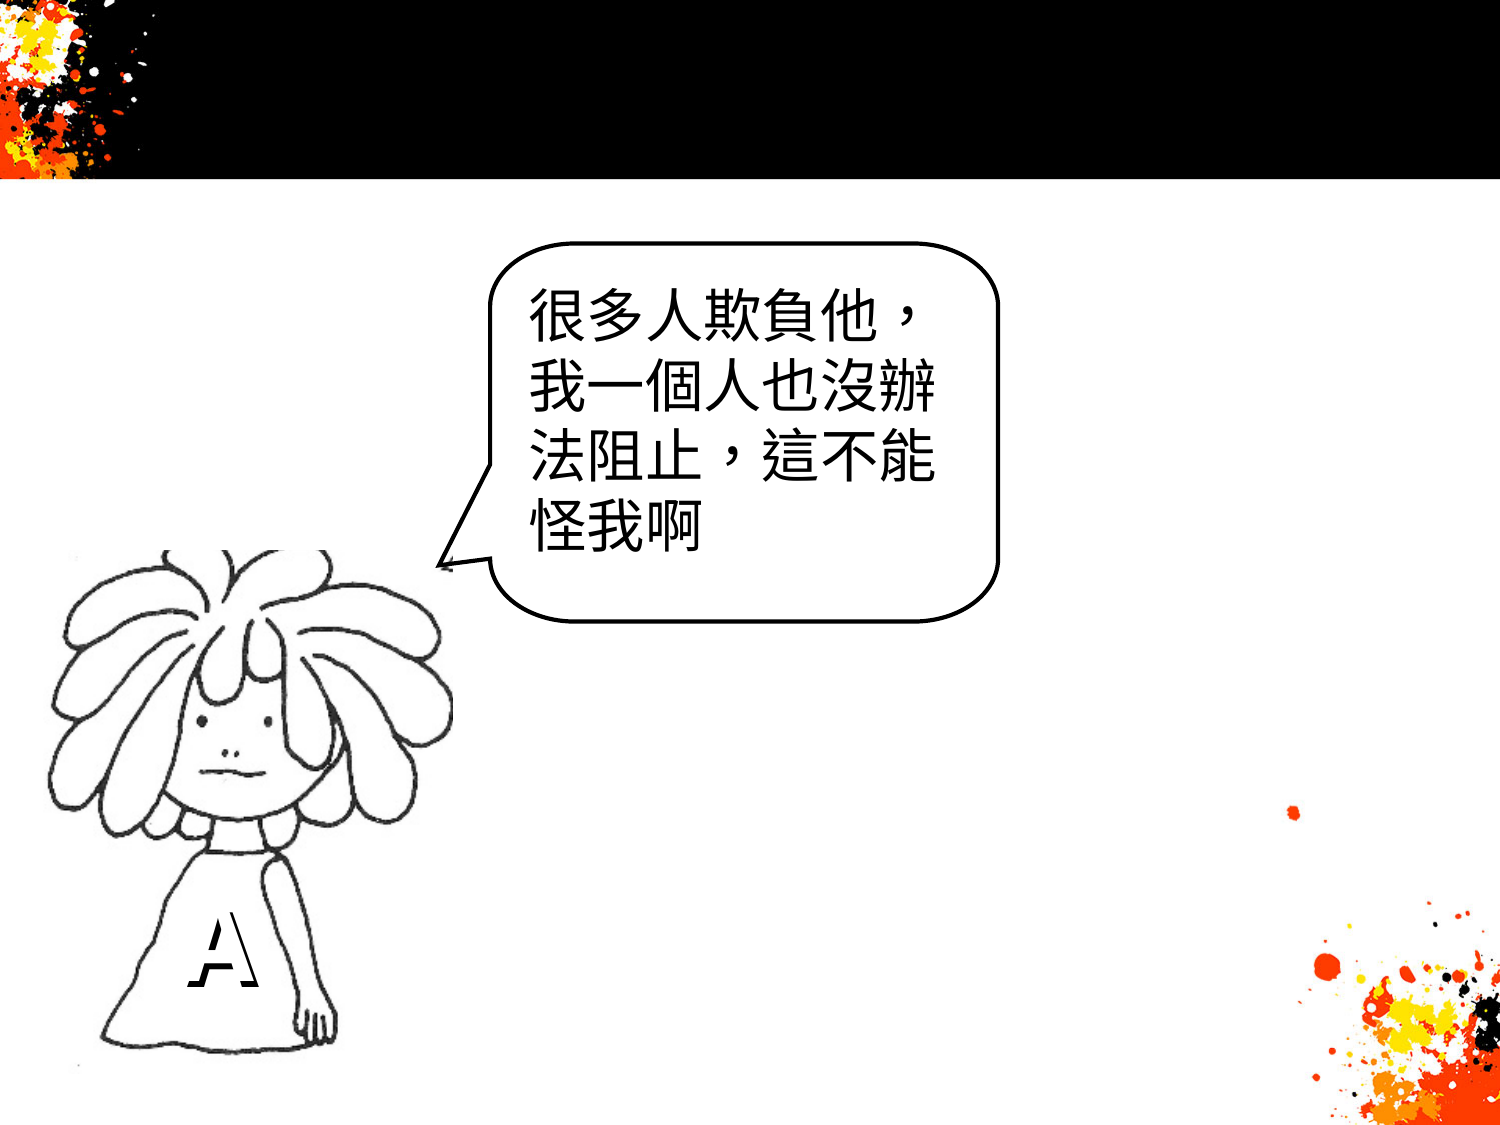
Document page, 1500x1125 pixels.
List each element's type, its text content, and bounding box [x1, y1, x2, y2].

text_box A [136, 870, 301, 1010]
picture [444, 550, 453, 562]
picture [29, 550, 453, 1074]
text_box 很多人欺負他，我一個人也沒辦法阻止，這不能怪我啊 [513, 271, 995, 570]
